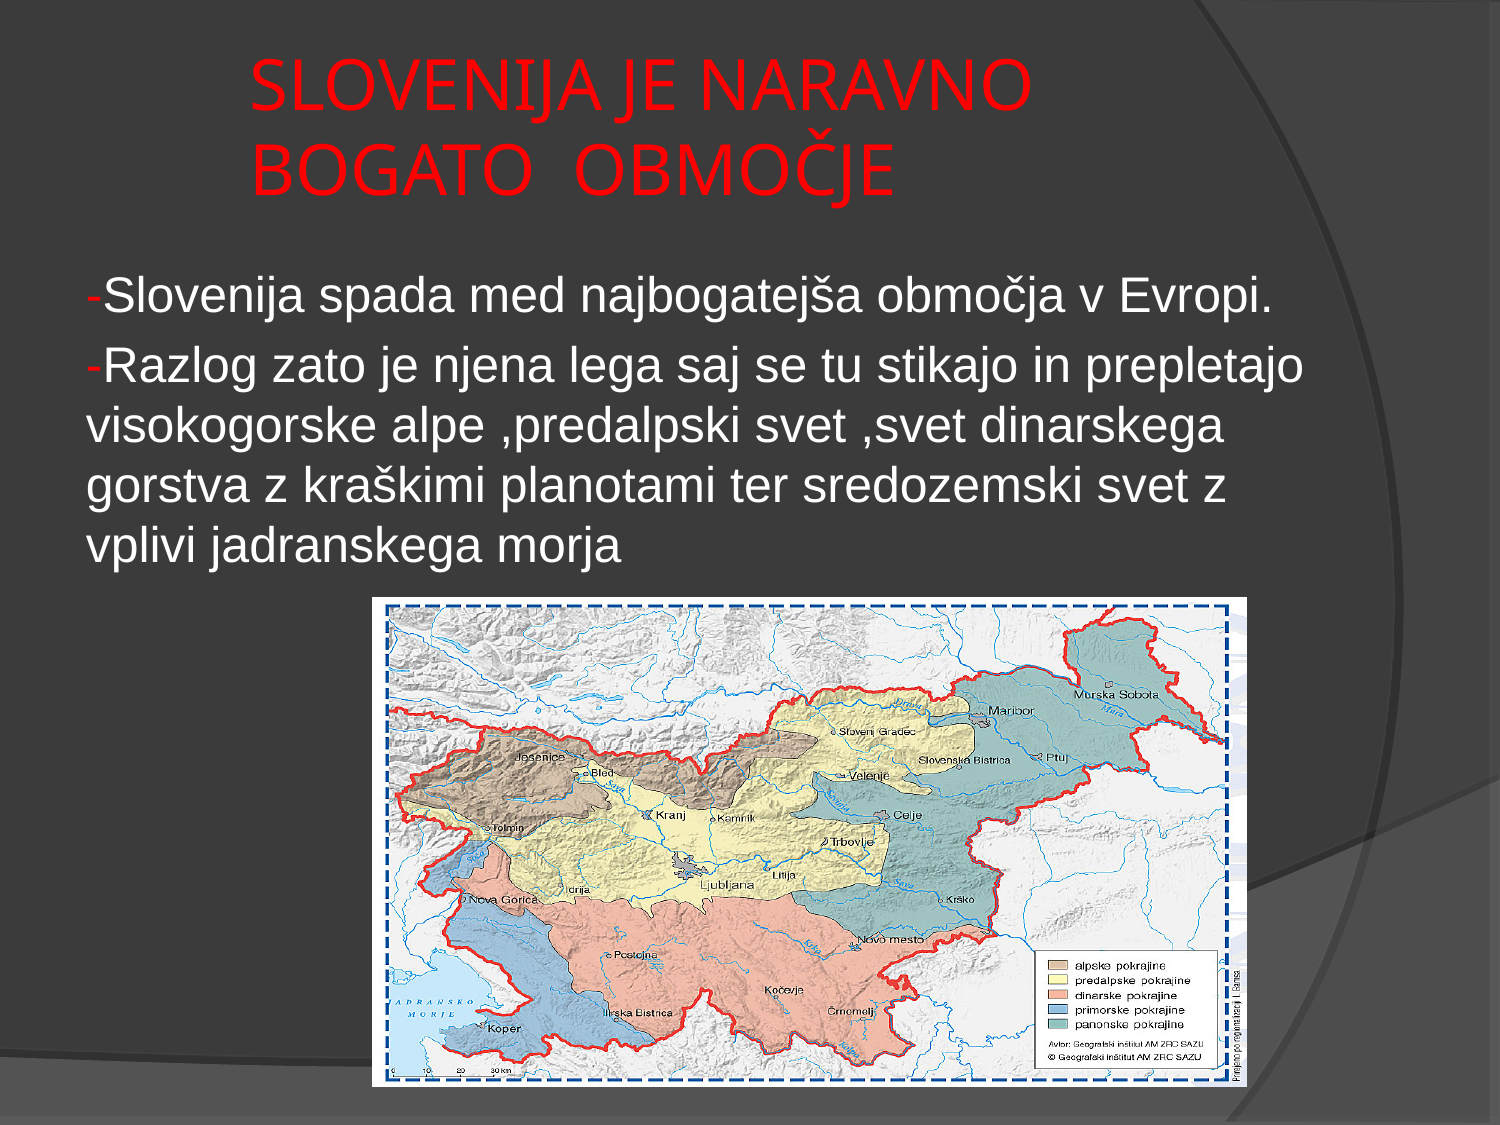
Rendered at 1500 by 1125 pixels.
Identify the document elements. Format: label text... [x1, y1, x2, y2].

picture [372, 597, 1247, 1087]
list -Slovenija spada med najbogatejša območja v Evropi. -Razlog zato je njena lega saj se tu stikajo in prepletajo visokogorske alpe ,predalpski svet ,svet dinarskega gorstva z kraškimi planotami ter sredozemski svet z vplivi jadranskega morja [64, 255, 1329, 998]
title SLOVENIJA JE NARAVNO BOGATO OBMOČJE [242, 31, 1129, 219]
